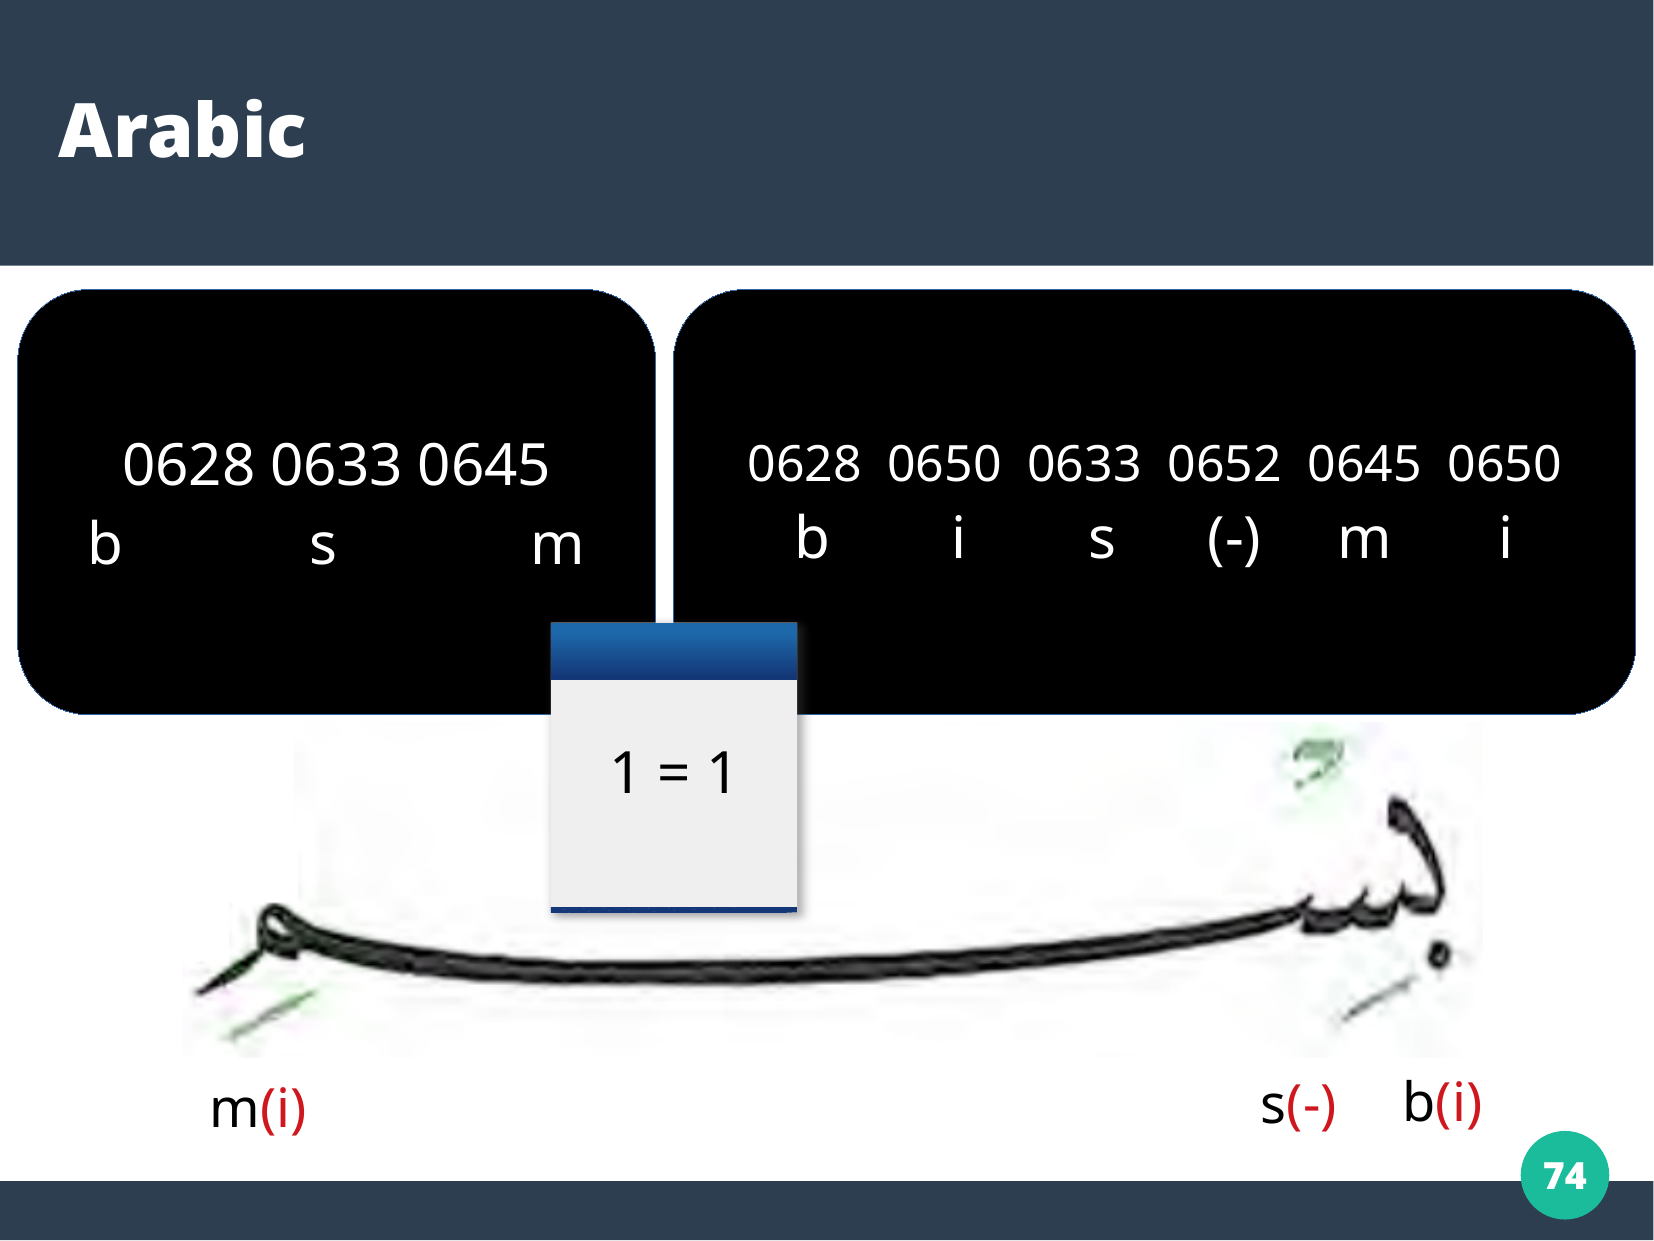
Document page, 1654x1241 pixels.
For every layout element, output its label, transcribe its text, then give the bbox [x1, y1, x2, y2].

text_box s(-) [1246, 1057, 1388, 1146]
text_box b(i) [1387, 1056, 1518, 1146]
title Arabic [59, 49, 1595, 207]
text_box m(i) [194, 1061, 343, 1146]
text_box 0628 0633 0645 b s m [17, 289, 656, 715]
text_box 0628 0650 0633 0652 0645 0650 b i s (-) m i [673, 289, 1636, 715]
picture [182, 608, 1483, 1058]
